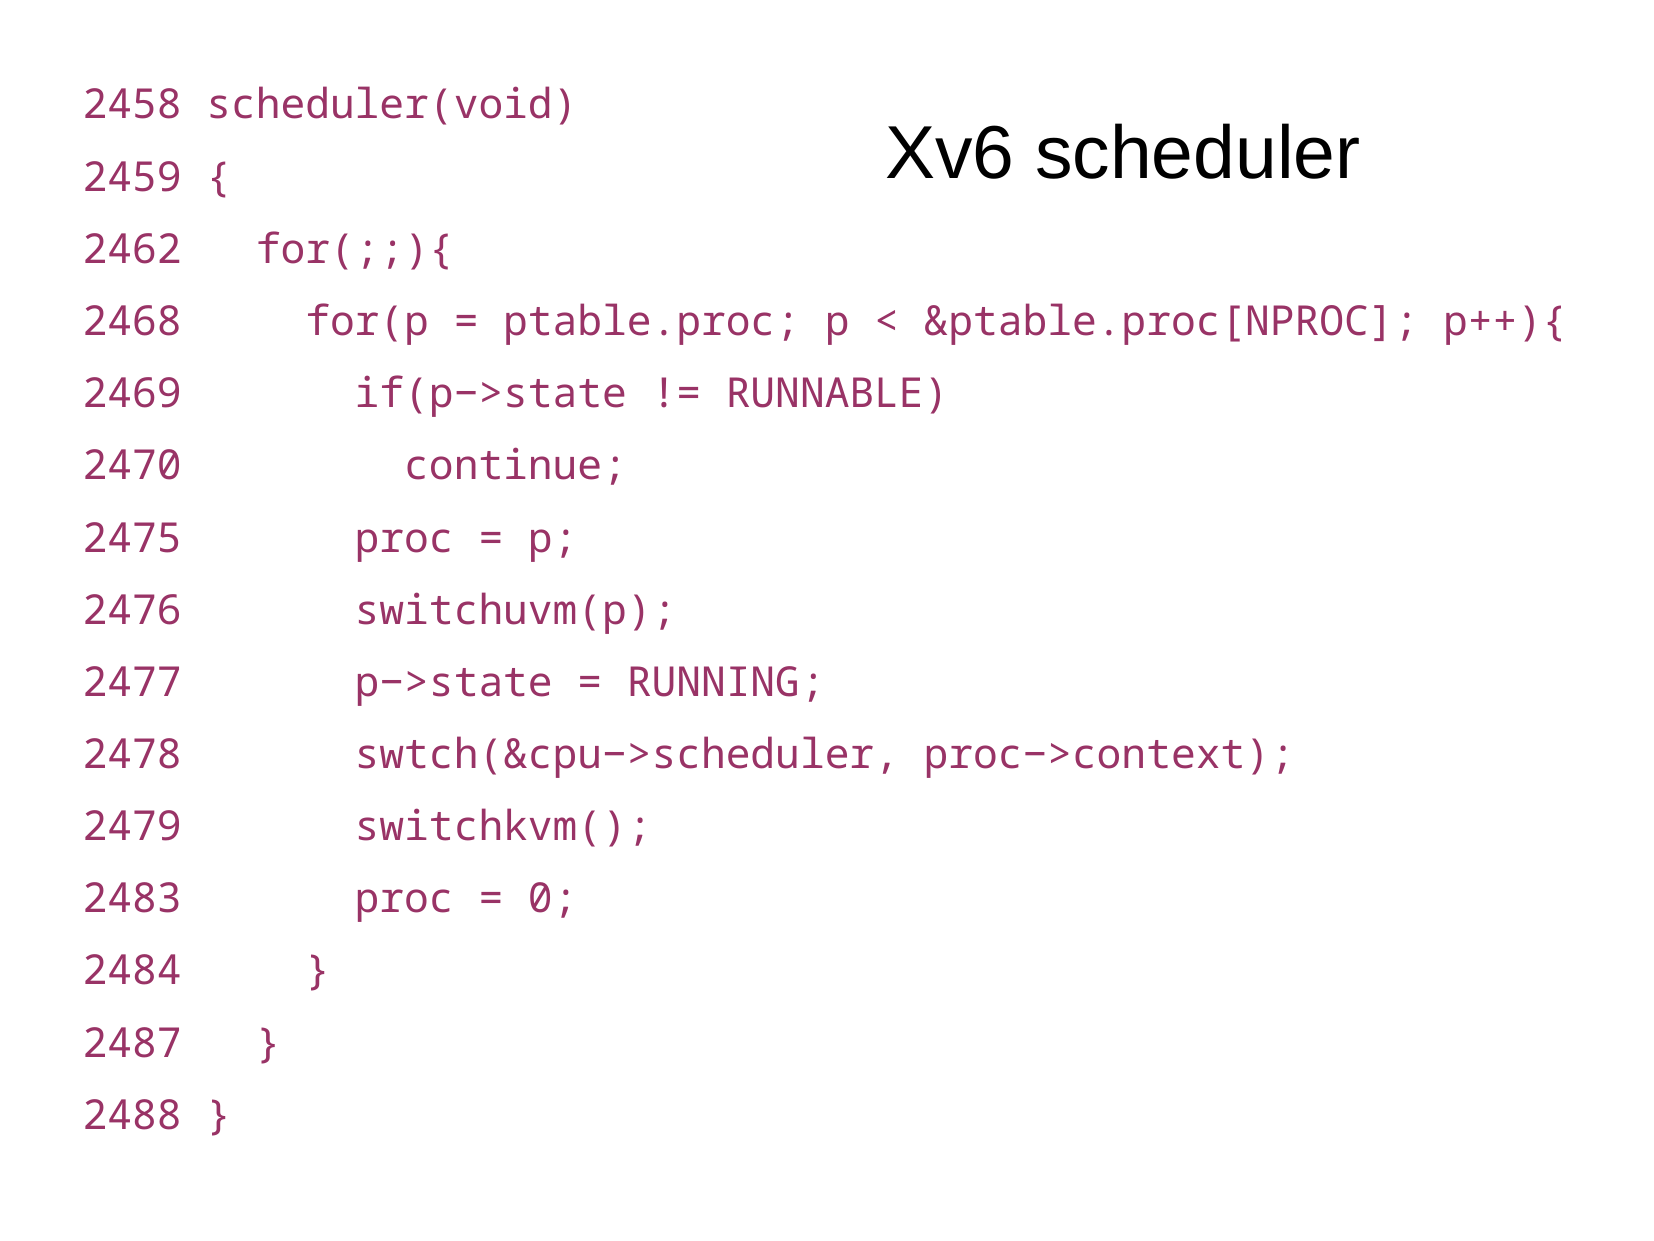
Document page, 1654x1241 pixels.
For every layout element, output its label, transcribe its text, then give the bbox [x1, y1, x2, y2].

title Xv6 scheduler [675, 49, 1571, 257]
list 2458 scheduler(void) 2459 { 2462 for(;;){ 2468 for(p = ptable.proc; p < &ptable.proc[NPROC]; p++){ 2469 if(p−>state != RUNNABLE) 2470 continue; 2475 proc = p; 2476 switchuvm(p); 2477 p−>state = RUNNING; 2478 swtch(&cpu−>scheduler, proc−>context); 2479 switchkvm(); 2483 proc = 0; 2484 } 2487 } 2488 } [82, 75, 1571, 1163]
